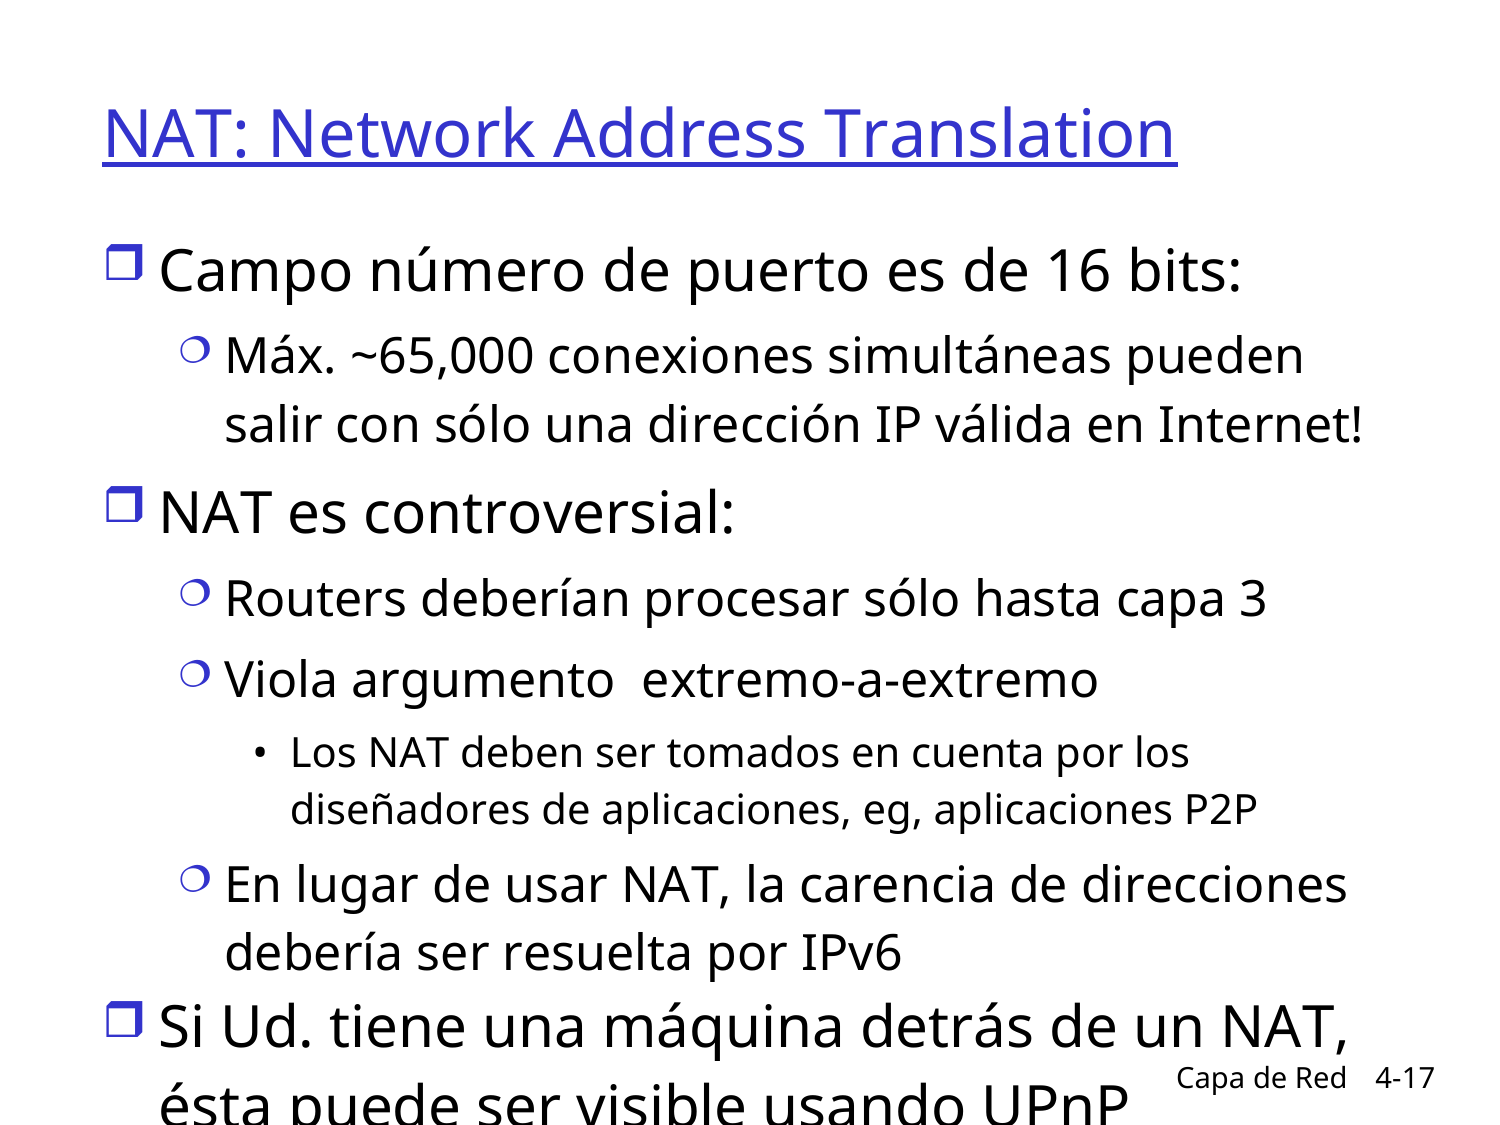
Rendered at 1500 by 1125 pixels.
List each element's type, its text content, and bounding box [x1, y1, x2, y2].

title NAT: Network Address Translation [87, 37, 1363, 221]
list Campo número de puerto es de 16 bits: Máx. ~65,000 conexiones simultáneas pueden salir con sólo una dirección IP válida en Internet! NAT es controversial: Routers deberían procesar sólo hasta capa 3 Viola argumento extremo-a-extremo Los NAT deben ser tomados en cuenta por los diseñadores de aplicaciones, eg, aplicaciones P2P En lugar de usar NAT, la carencia de direcciones debería ser resuelta por IPv6 Si Ud. tiene una máquina detrás de un NAT, ésta puede ser visible usando UPnP (Universal Plug and Play). Importante: hay formas de entrar. [87, 221, 1426, 1055]
